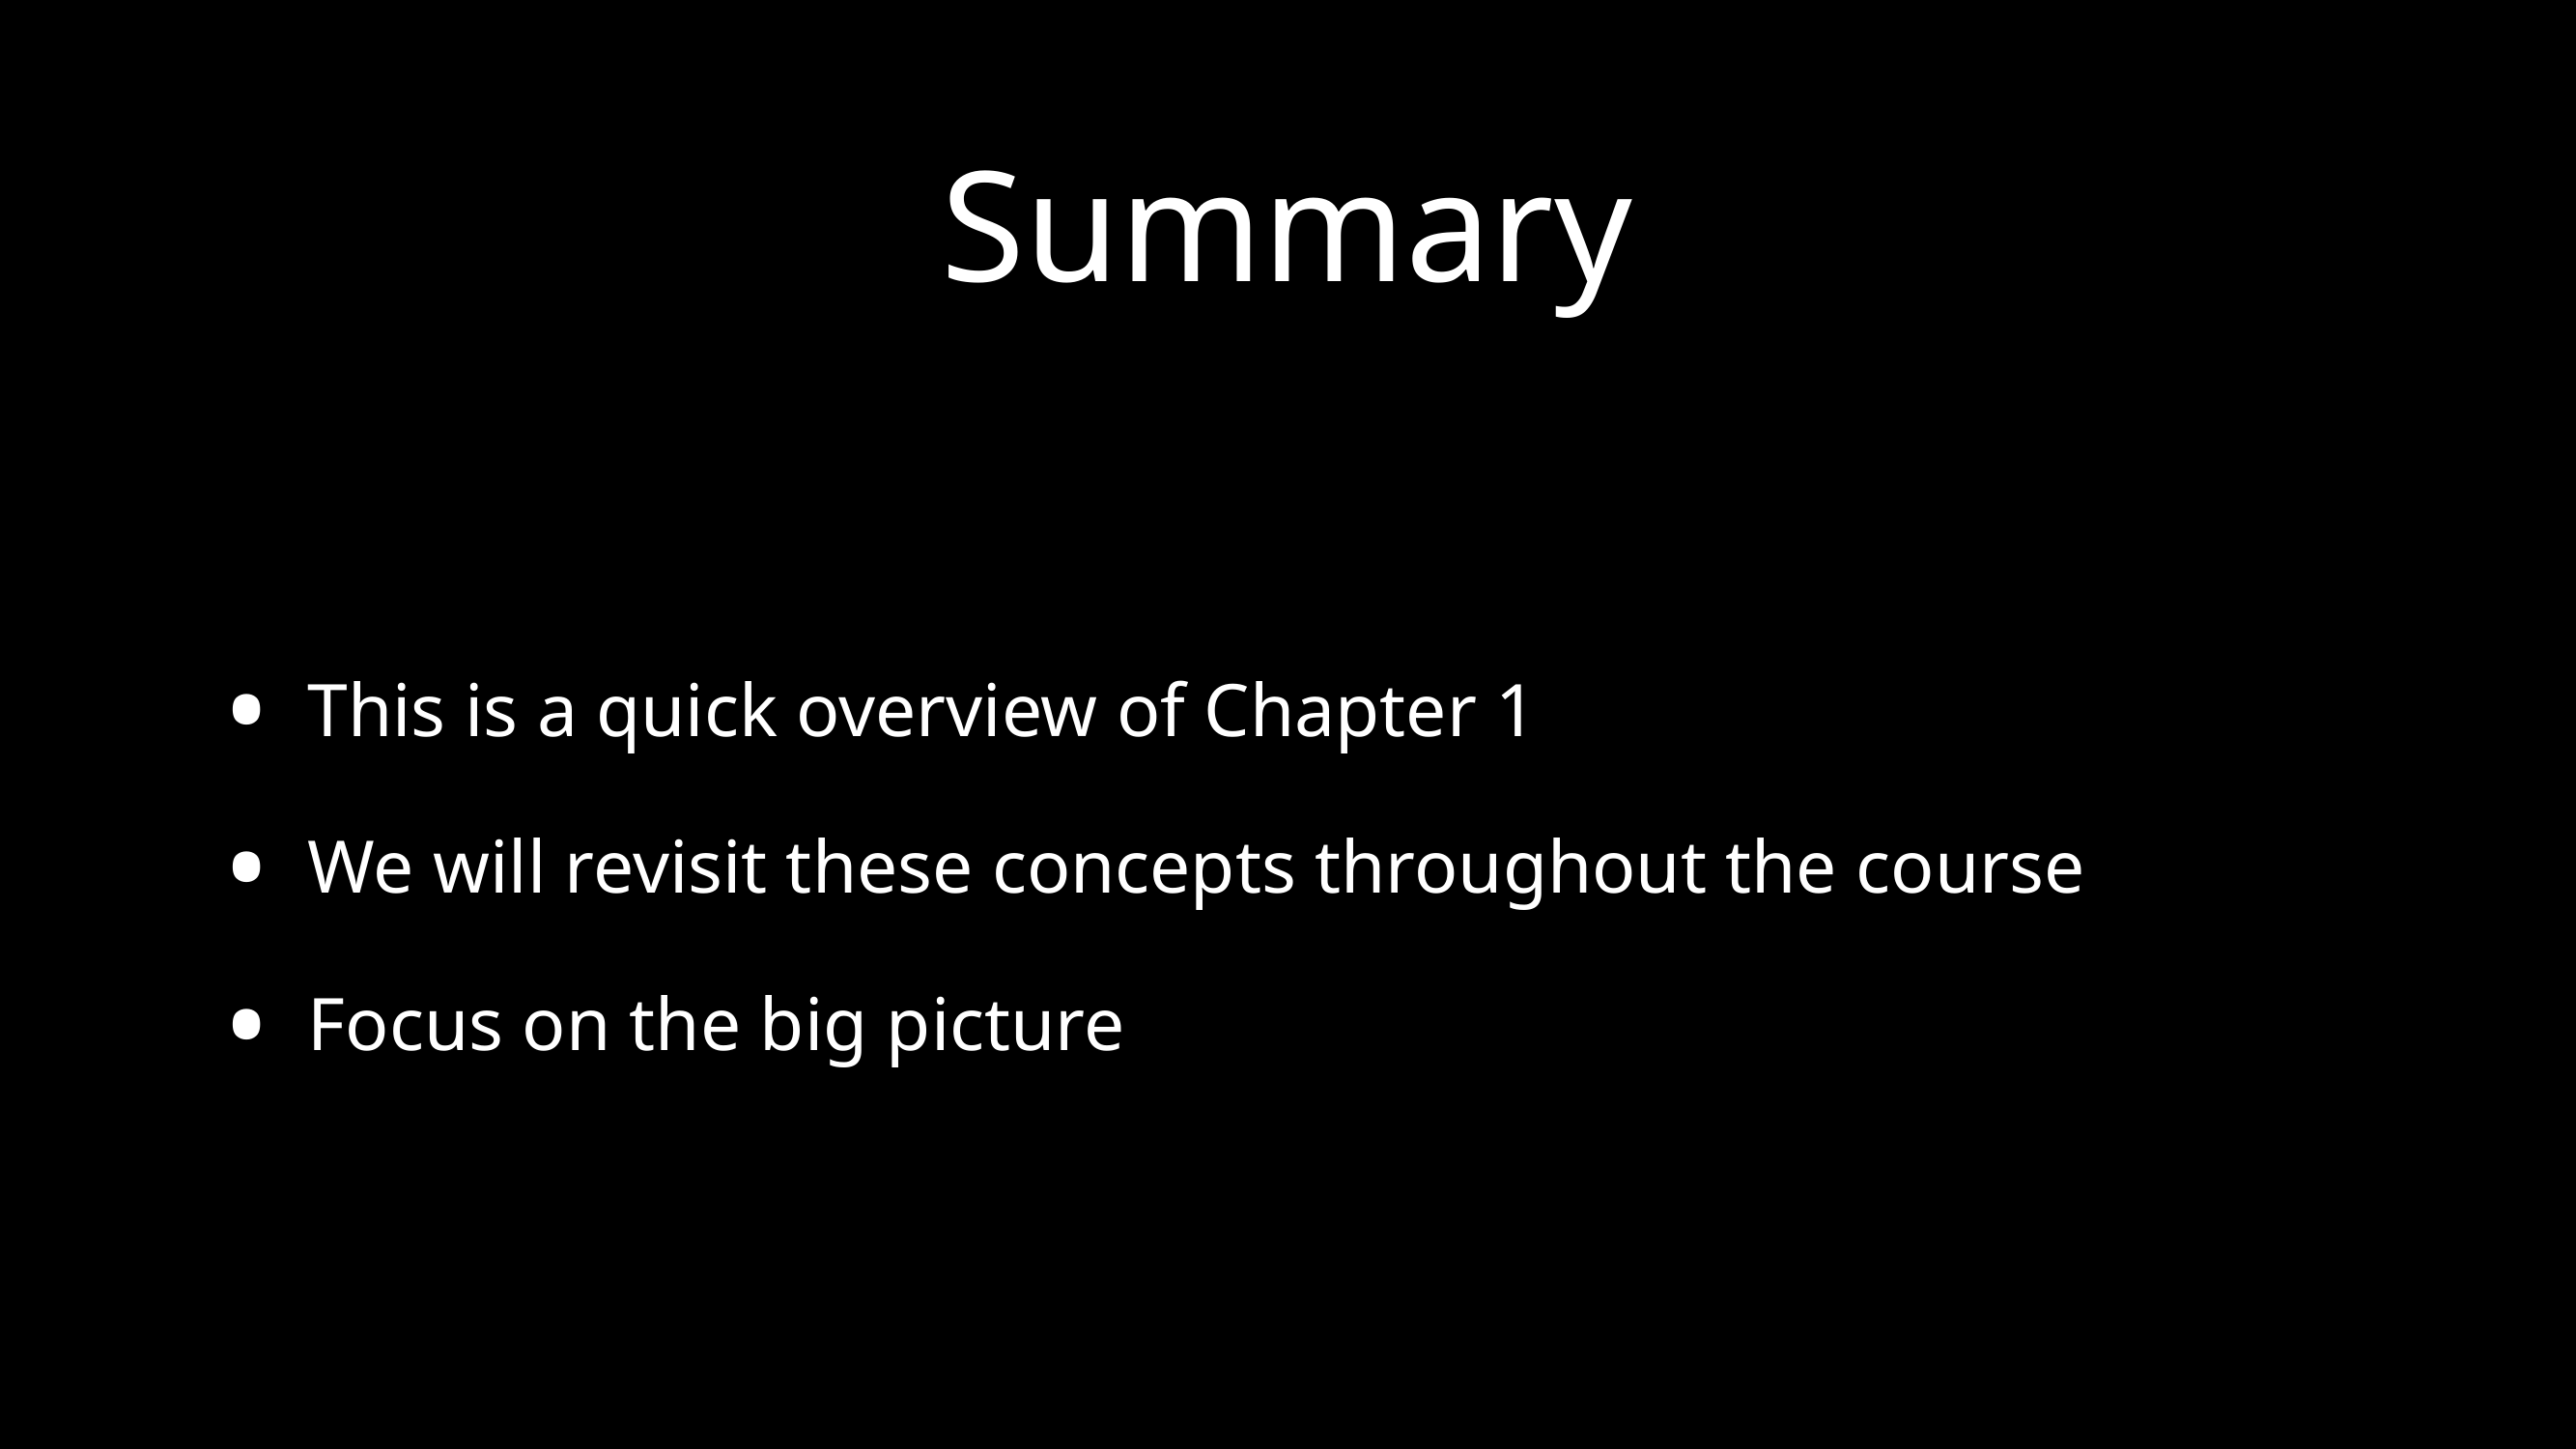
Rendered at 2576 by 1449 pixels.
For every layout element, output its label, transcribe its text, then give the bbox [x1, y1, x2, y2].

title Summary [183, 38, 2392, 403]
list This is a quick overview of Chapter 1 We will revisit these concepts throughout the course Focus on the big picture [183, 412, 2392, 1317]
